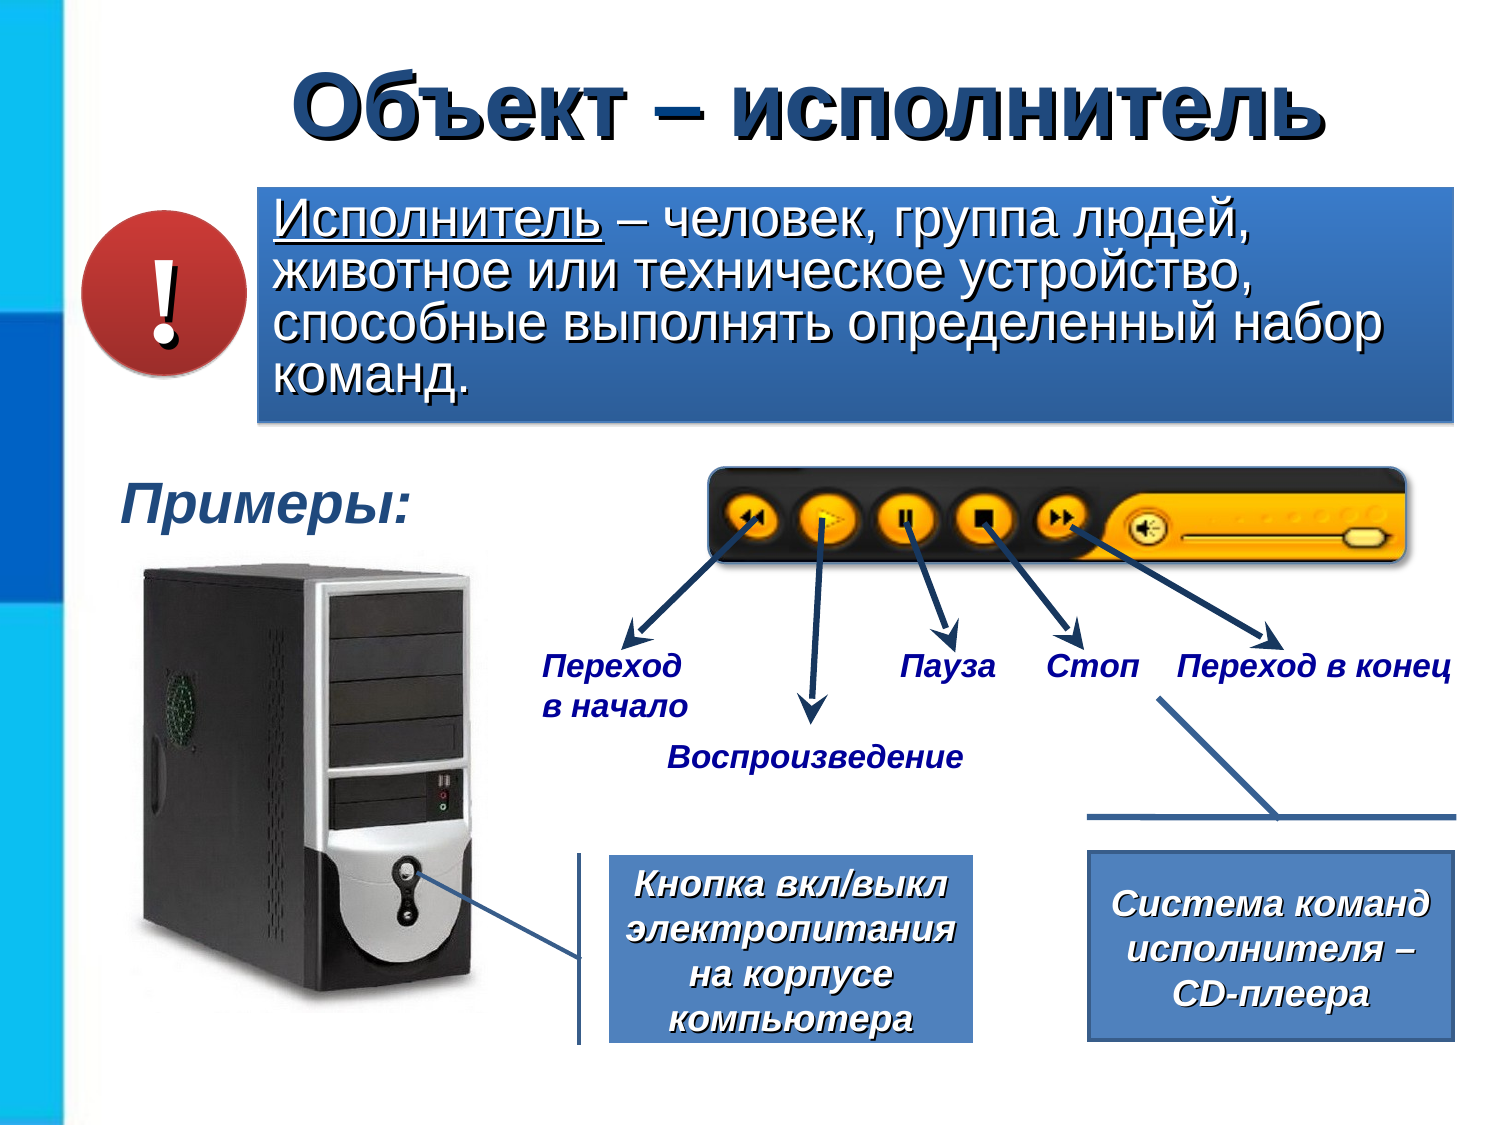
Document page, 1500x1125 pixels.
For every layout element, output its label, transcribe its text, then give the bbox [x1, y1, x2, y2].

text_box Переход в начало [527, 636, 720, 733]
text_box Переход в конец [1162, 636, 1500, 692]
text_box Примеры: [105, 457, 469, 543]
text_box Воспроизведение [652, 727, 1008, 784]
text_box Пауза [885, 636, 1021, 692]
picture [0, 0, 1500, 1125]
text_box Кнопка вкл/выкл электропитания на корпусе компьютера [609, 855, 973, 1043]
text_box Система команд исполнителя – СD-плеера [1089, 852, 1453, 1040]
list Исполнитель – человек, группа людей, животное или техническое устройство, способные выполнять определенный набор команд. [257, 187, 1454, 422]
title Объект – исполнитель [171, 0, 1447, 199]
text_box ! [82, 210, 247, 376]
text_box Стоп [1031, 636, 1162, 692]
